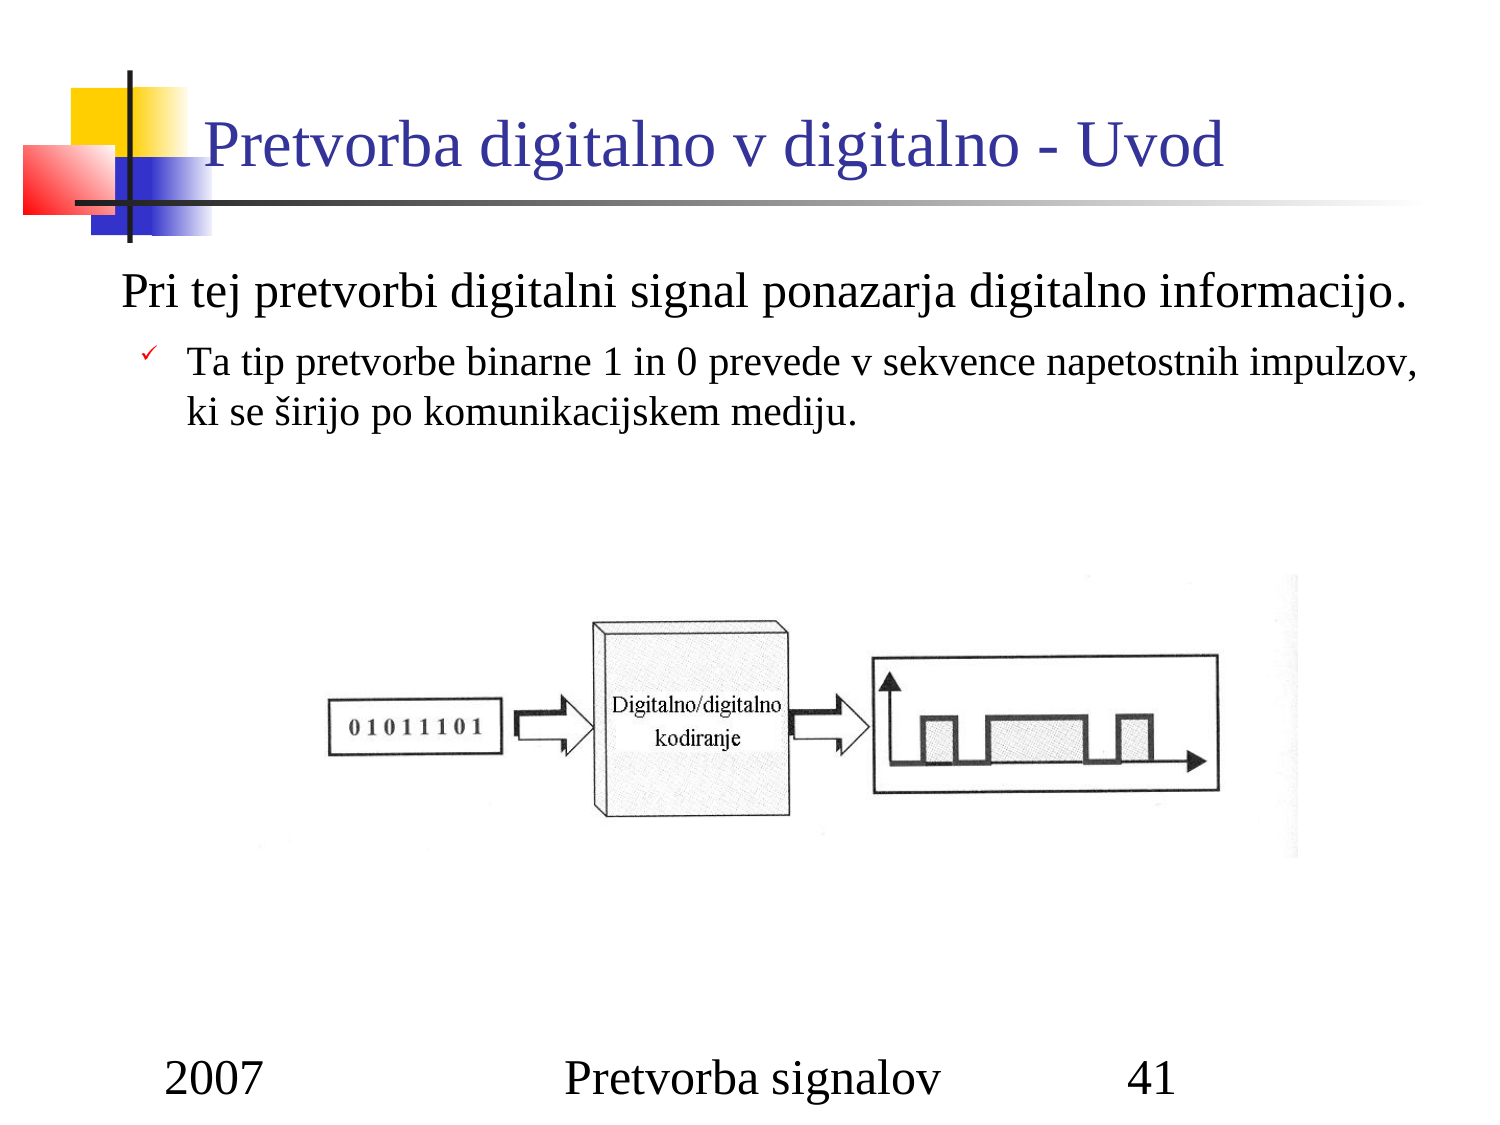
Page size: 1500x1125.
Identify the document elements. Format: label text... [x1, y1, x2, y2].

picture [249, 574, 1298, 858]
list Pri tej pretvorbi digitalni signal ponazarja digitalno informacijo. Ta tip pretvorbe binarne 1 in 0 prevede v sekvence napetostnih impulzov, ki se širijo po komunikacijskem mediju. [50, 249, 1469, 529]
title Pretvorba digitalno v digitalno - Uvod [188, 92, 1468, 188]
